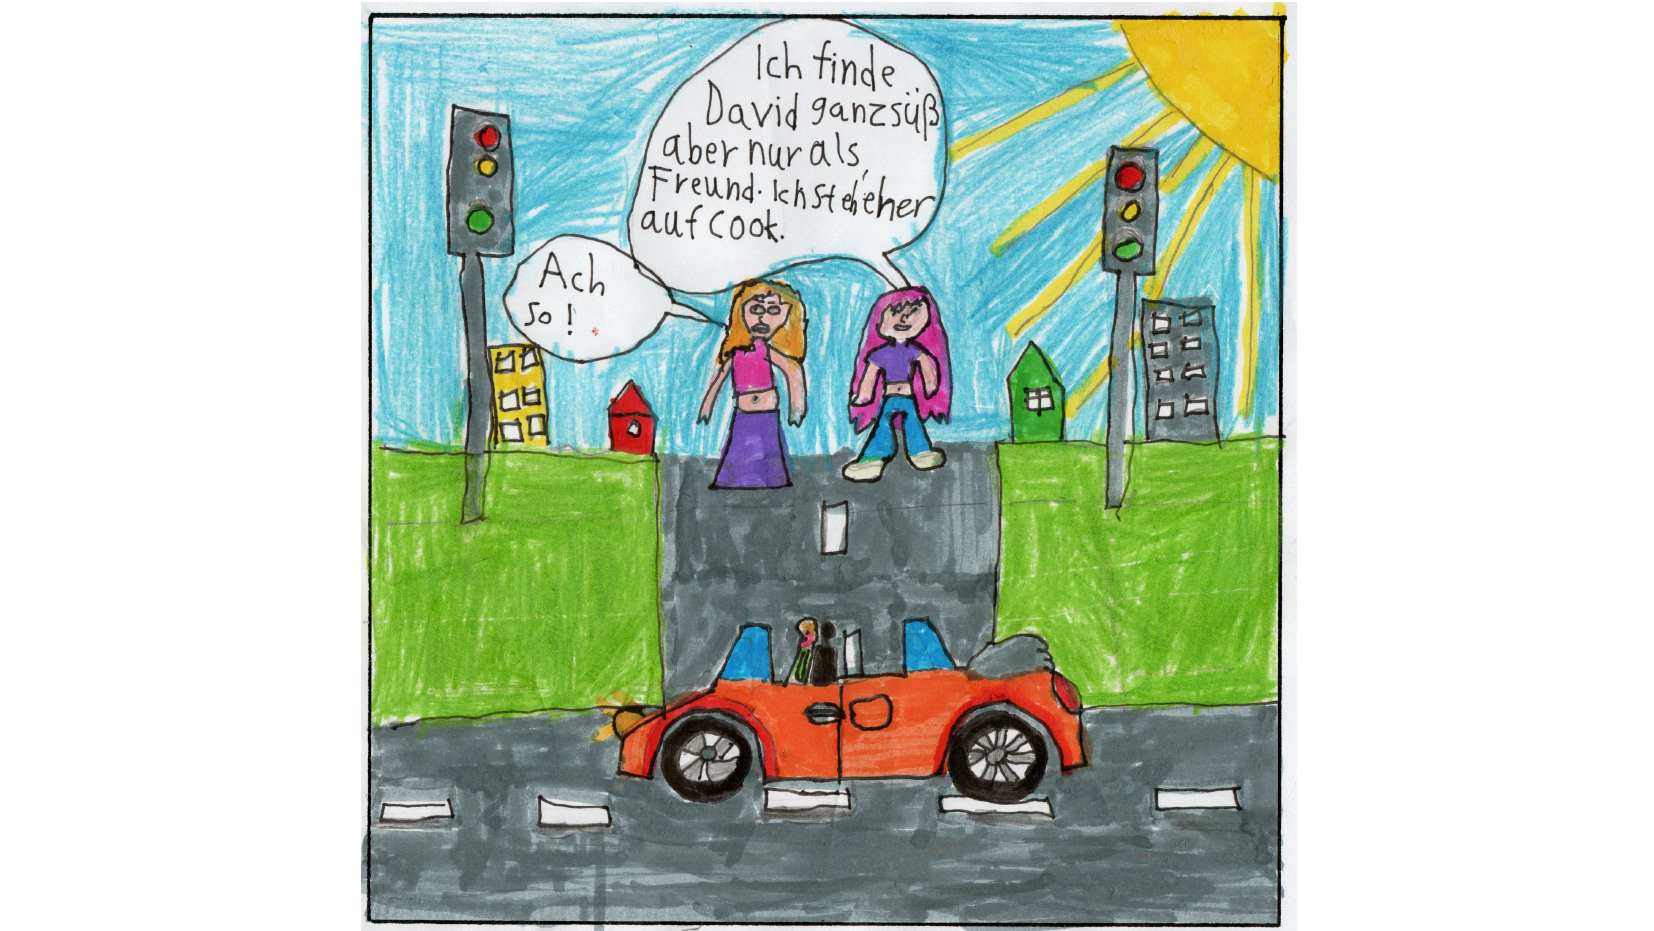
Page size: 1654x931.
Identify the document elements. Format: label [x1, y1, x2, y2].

picture [361, 2, 1297, 931]
